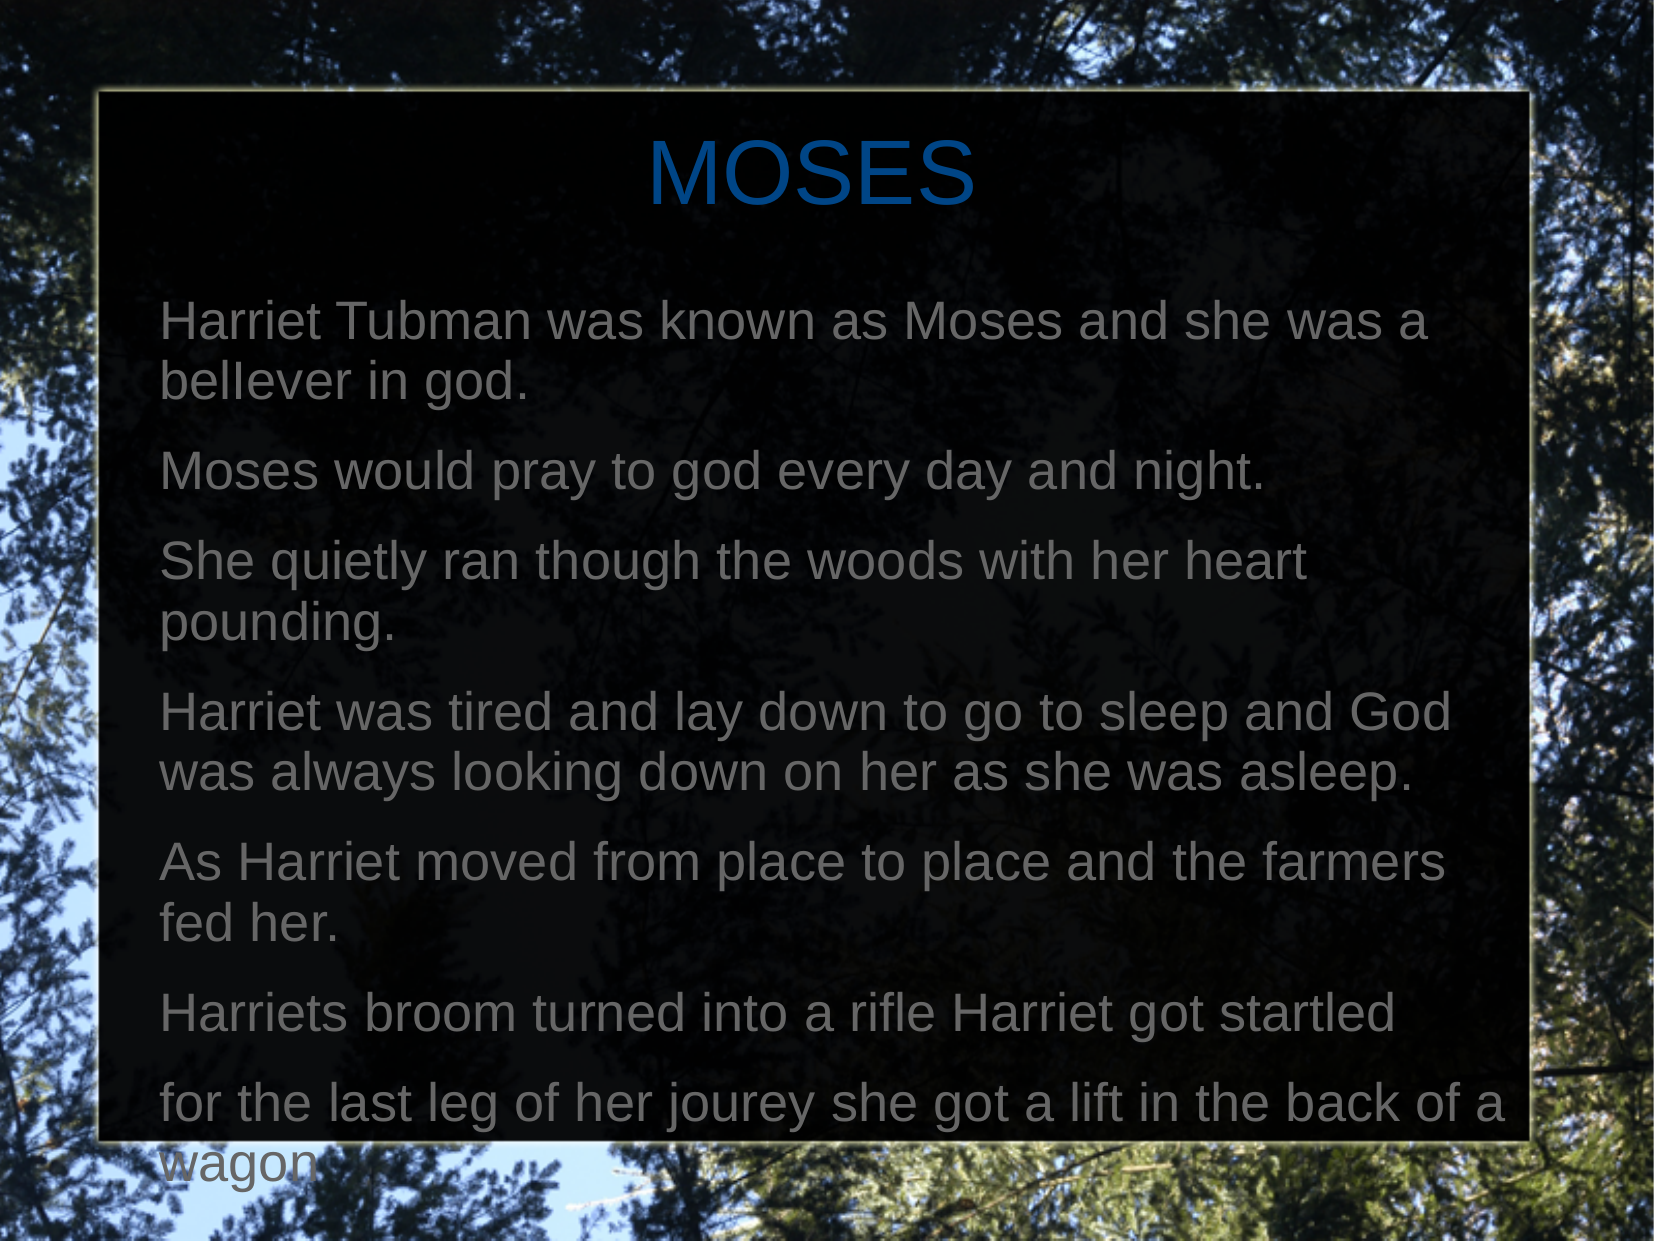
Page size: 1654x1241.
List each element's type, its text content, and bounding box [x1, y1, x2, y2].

picture [0, 0, 1654, 1241]
list Harriet Tubman was known as Moses and she was a belIever in god. Moses would pray to god every day and night. She quietly ran though the woods with her heart pounding. Harriet was tired and lay down to go to sleep and God was always looking down on her as she was asleep. As Harriet moved from place to place and the farmers fed her. Harriets broom turned into a rifle Harriet got startled for the last leg of her jourey she got a lift in the back of a wagon [88, 290, 1536, 1241]
title MOSES [88, 88, 1536, 257]
